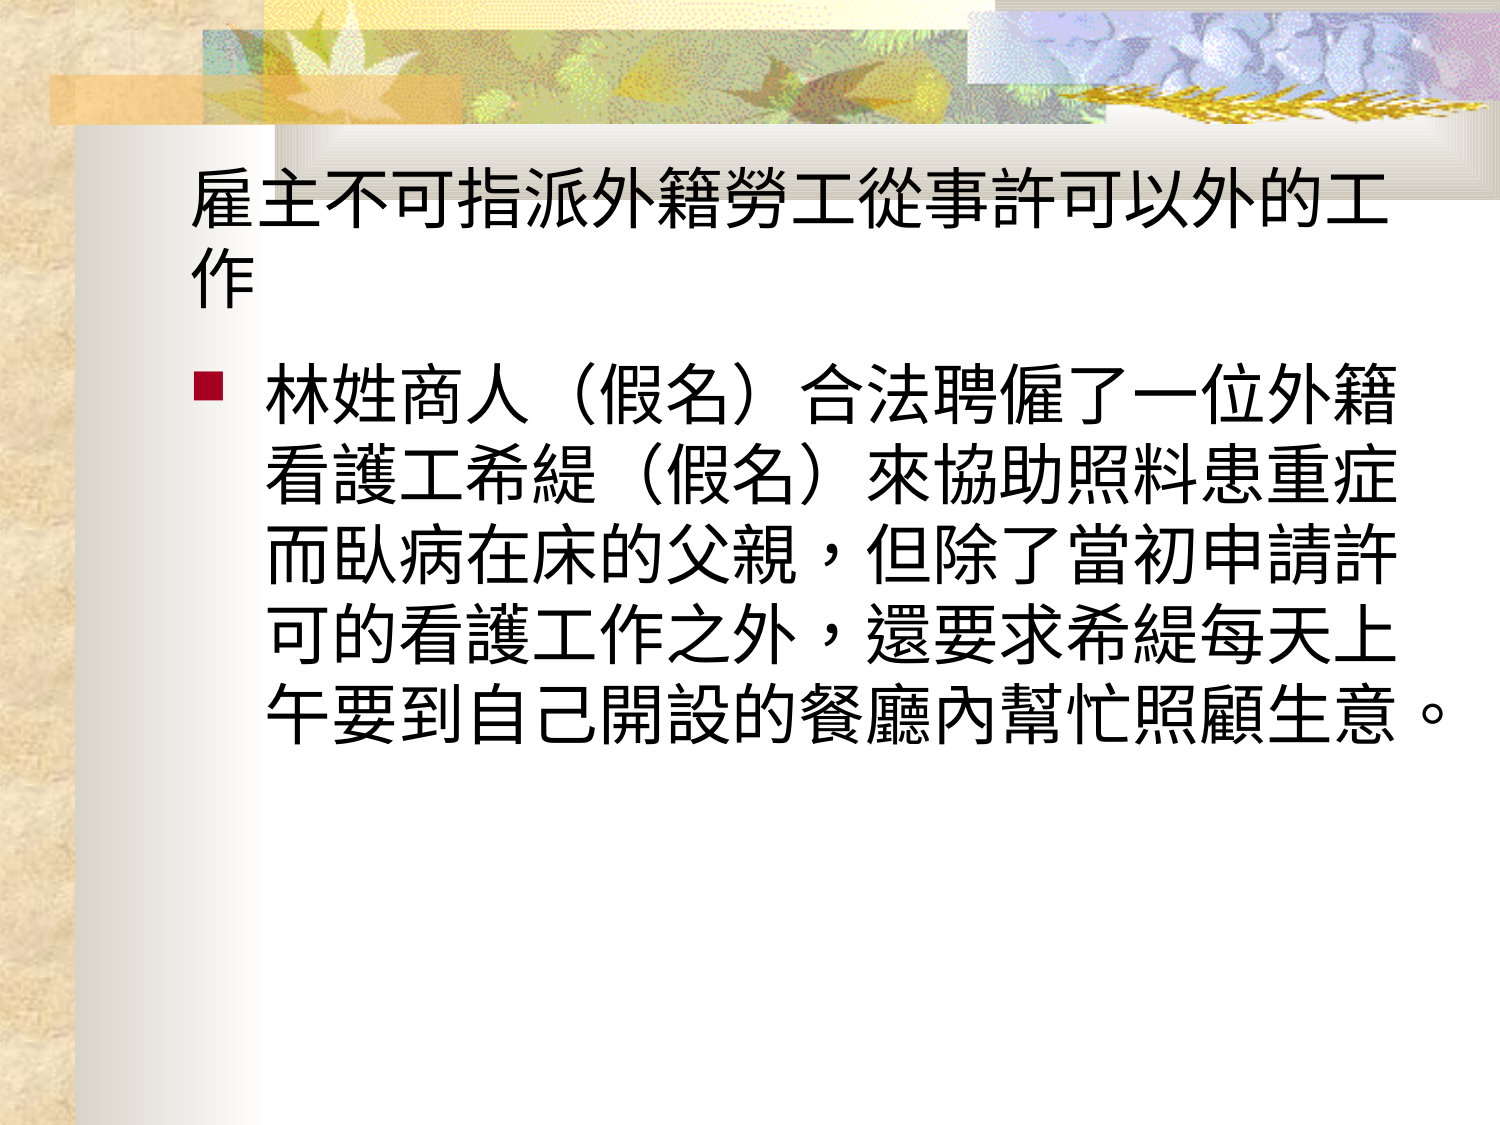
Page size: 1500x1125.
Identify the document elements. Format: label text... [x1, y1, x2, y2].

list 林姓商人（假名）合法聘僱了一位外籍看護工希緹（假名）來協助照料患重症而臥病在床的父親，但除了當初申請許可的看護工作之外，還要求希緹每天上午要到自己開設的餐廳內幫忙照顧生意。 [174, 344, 1450, 1020]
picture [0, 0, 1500, 1125]
title 雇主不可指派外籍勞工從事許可以外的工作 [174, 137, 1450, 325]
